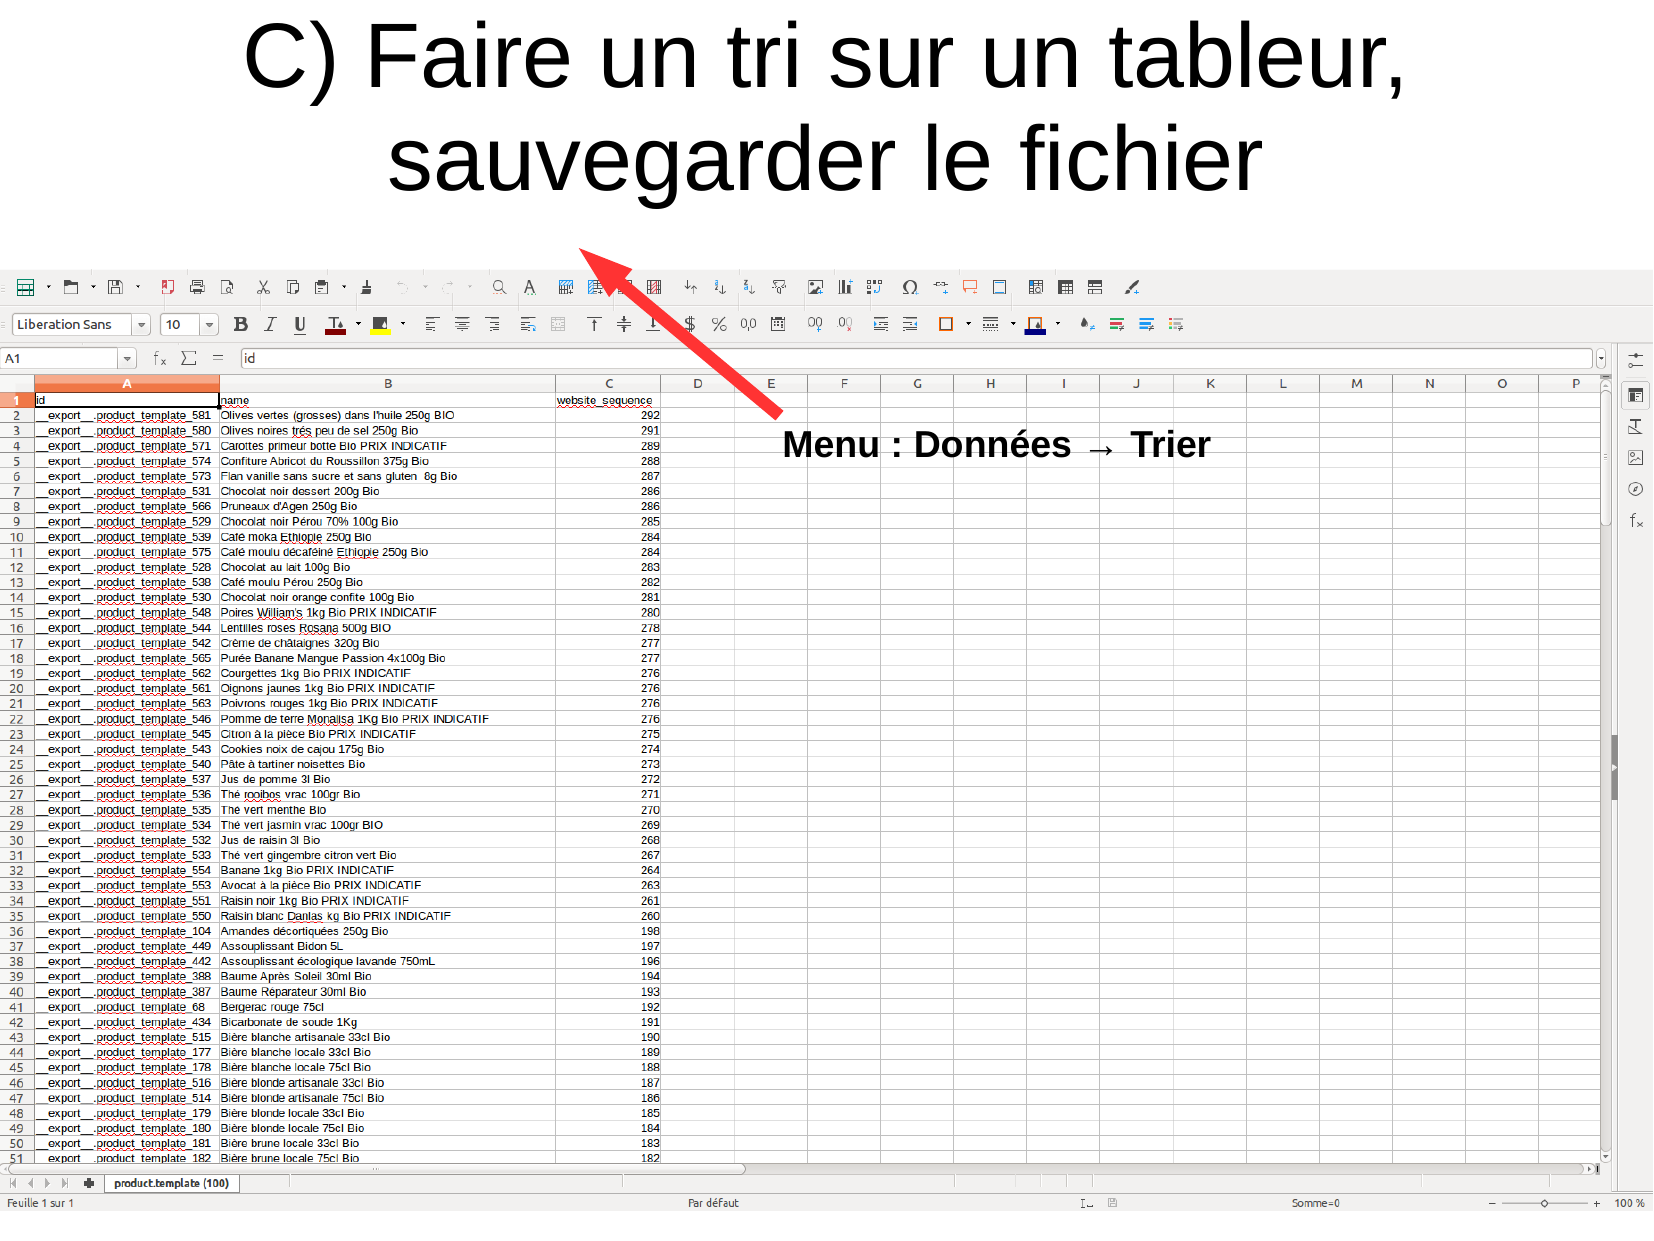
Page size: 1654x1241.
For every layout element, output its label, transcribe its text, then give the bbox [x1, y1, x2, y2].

title C) Faire un tri sur un tableur, sauvegarder le fichier [82, 4, 1571, 210]
text_box Menu : Données → Trier [767, 415, 1227, 473]
picture [0, 269, 1653, 1211]
